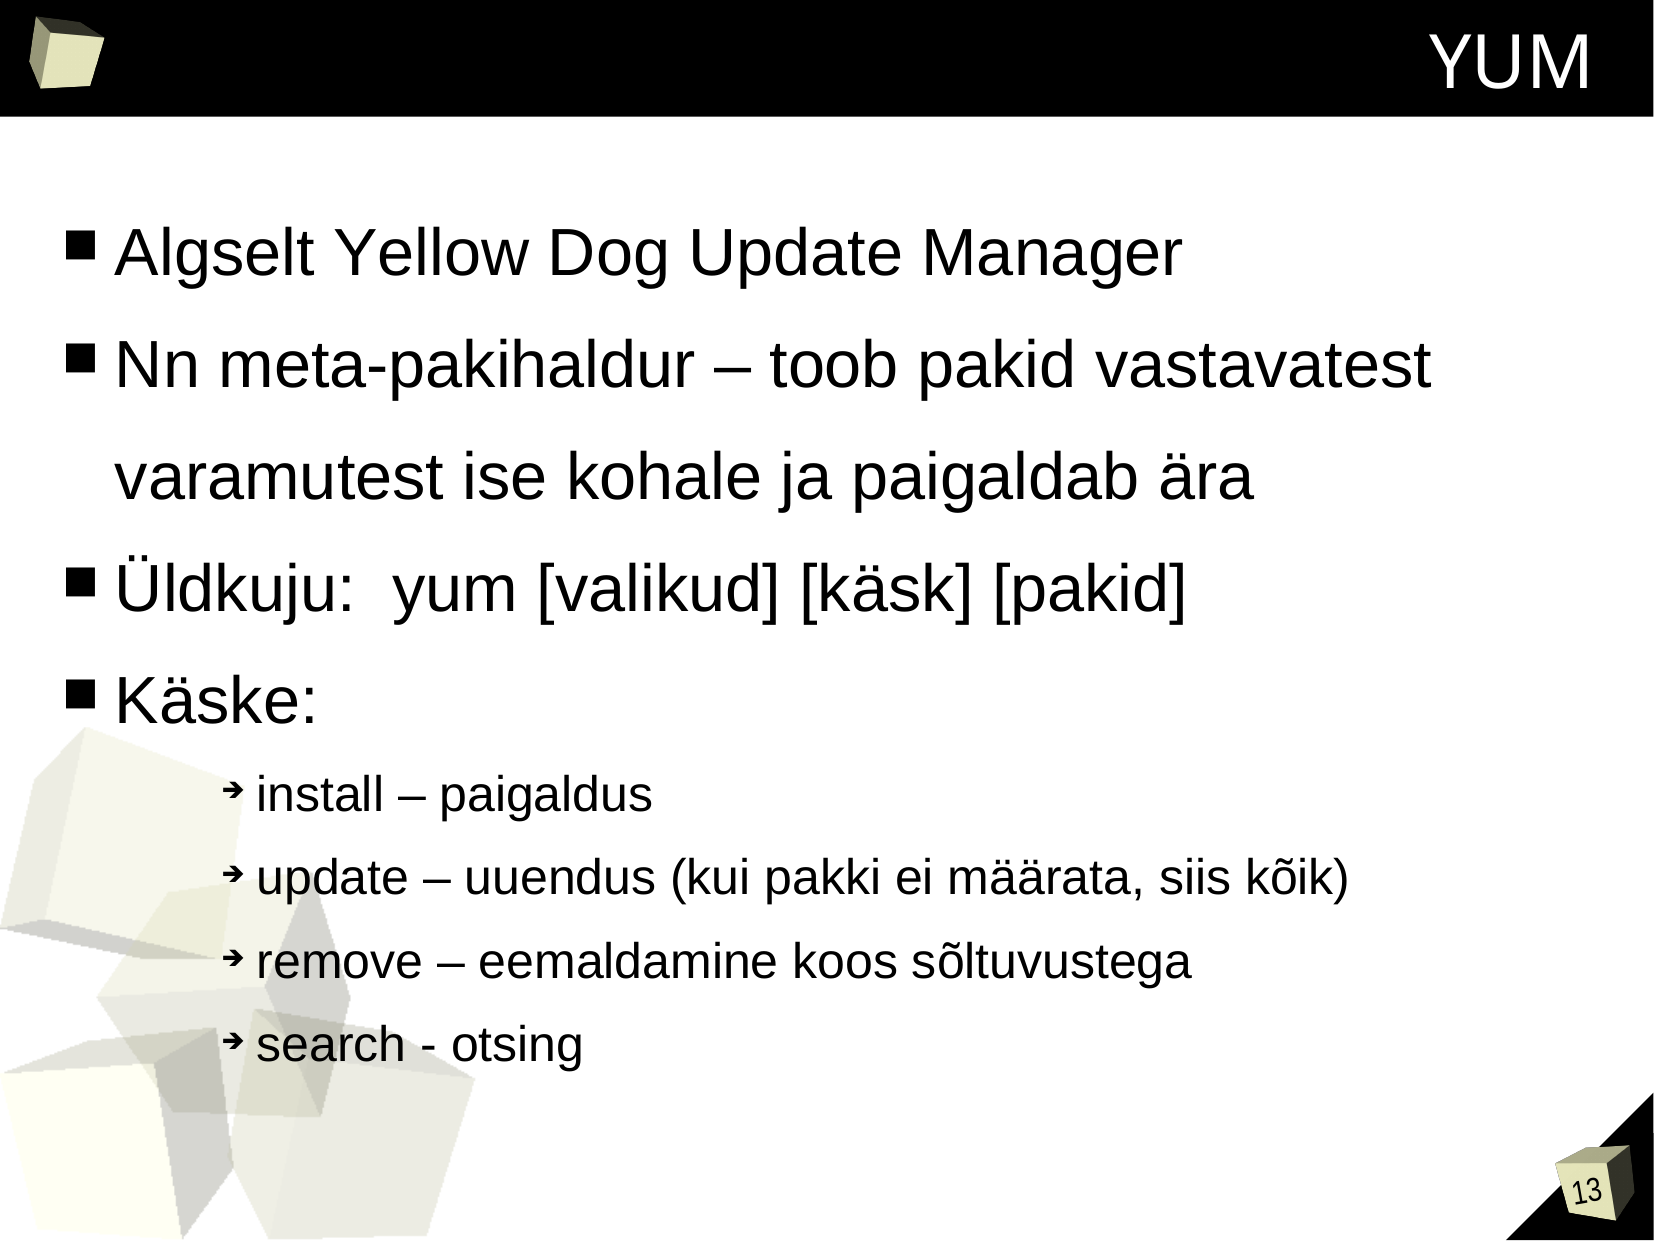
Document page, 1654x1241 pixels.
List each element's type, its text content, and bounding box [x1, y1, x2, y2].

title YUM [118, 0, 1595, 119]
list Algselt Yellow Dog Update Manager Nn meta-pakihaldur – toob pakid vastavatest varamutest ise kohale ja paigaldab ära Üldkuju: yum [valikud] [käsk] [pakid] Käske: install – paigaldus update – uuendus (kui pakki ei määrata, siis kõik) remove – eemaldamine koos sõltuvustega search - otsing [44, 177, 1611, 1214]
picture [0, 726, 477, 1241]
